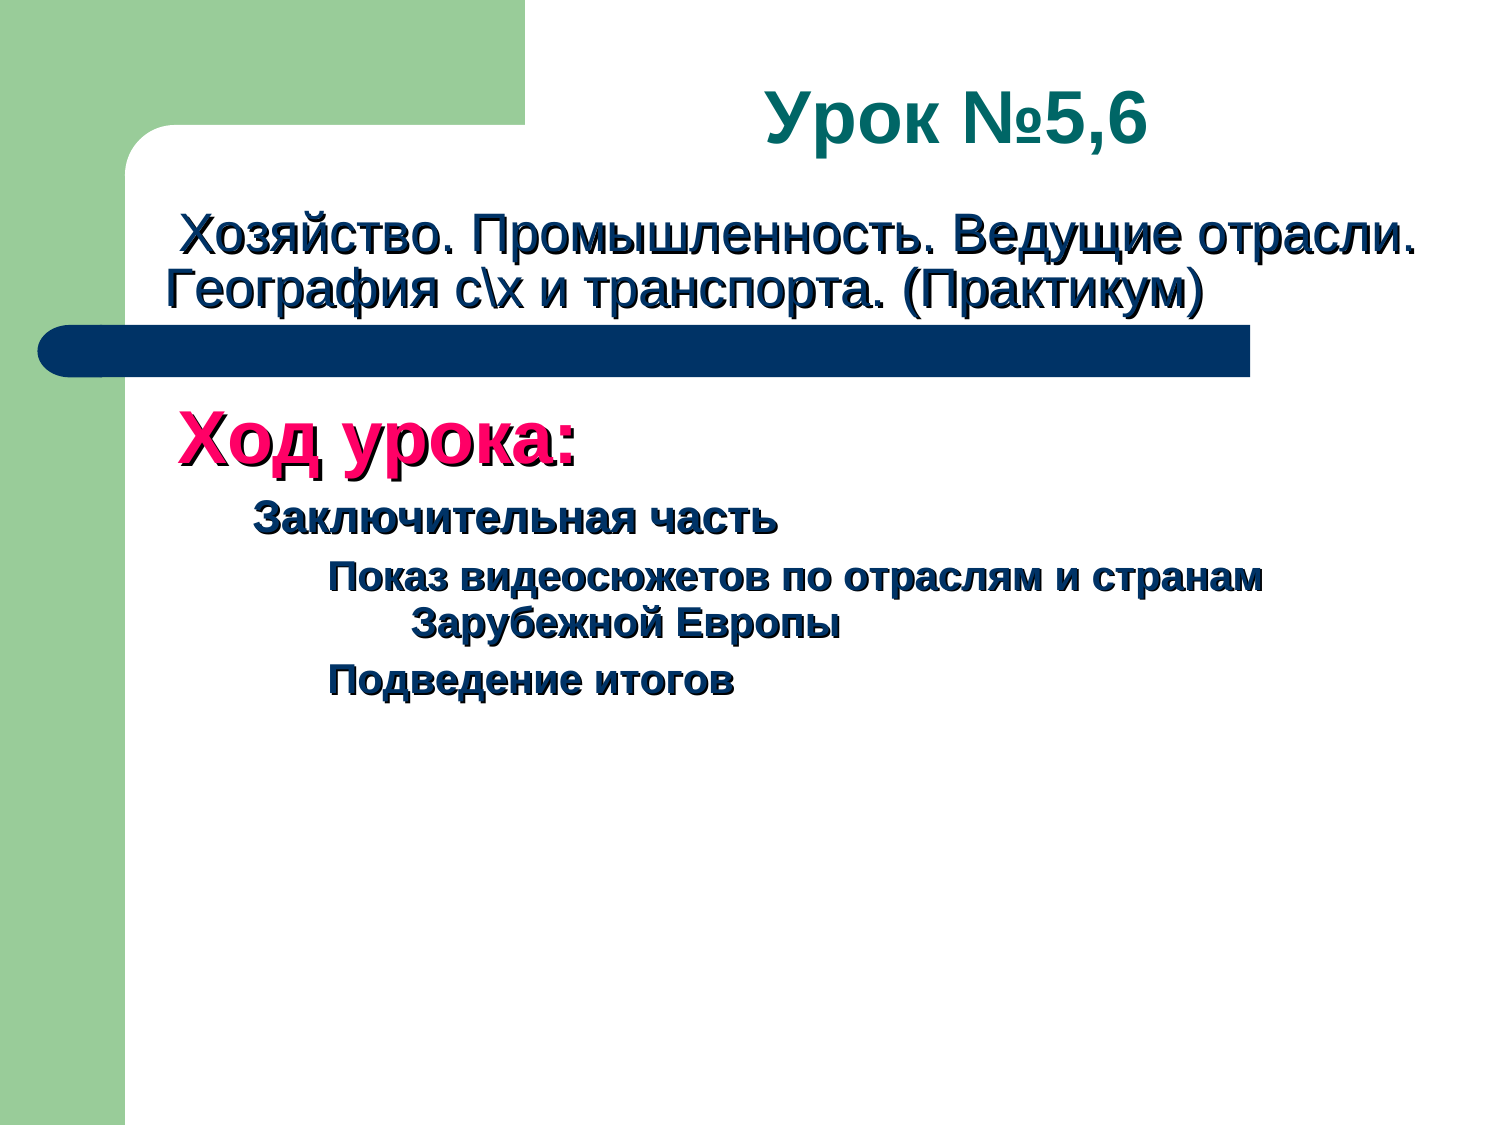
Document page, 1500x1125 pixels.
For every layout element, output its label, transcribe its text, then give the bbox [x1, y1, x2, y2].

title Урок №5,6 Хозяйство. Промышленность. Ведущие отрасли. География с\х и транспорта. (Практикум) [149, 0, 1463, 325]
list Ход урока: Заключительная часть Показ видеосюжетов по отраслям и странам Зарубежной Европы Подведение итогов [162, 387, 1463, 1088]
